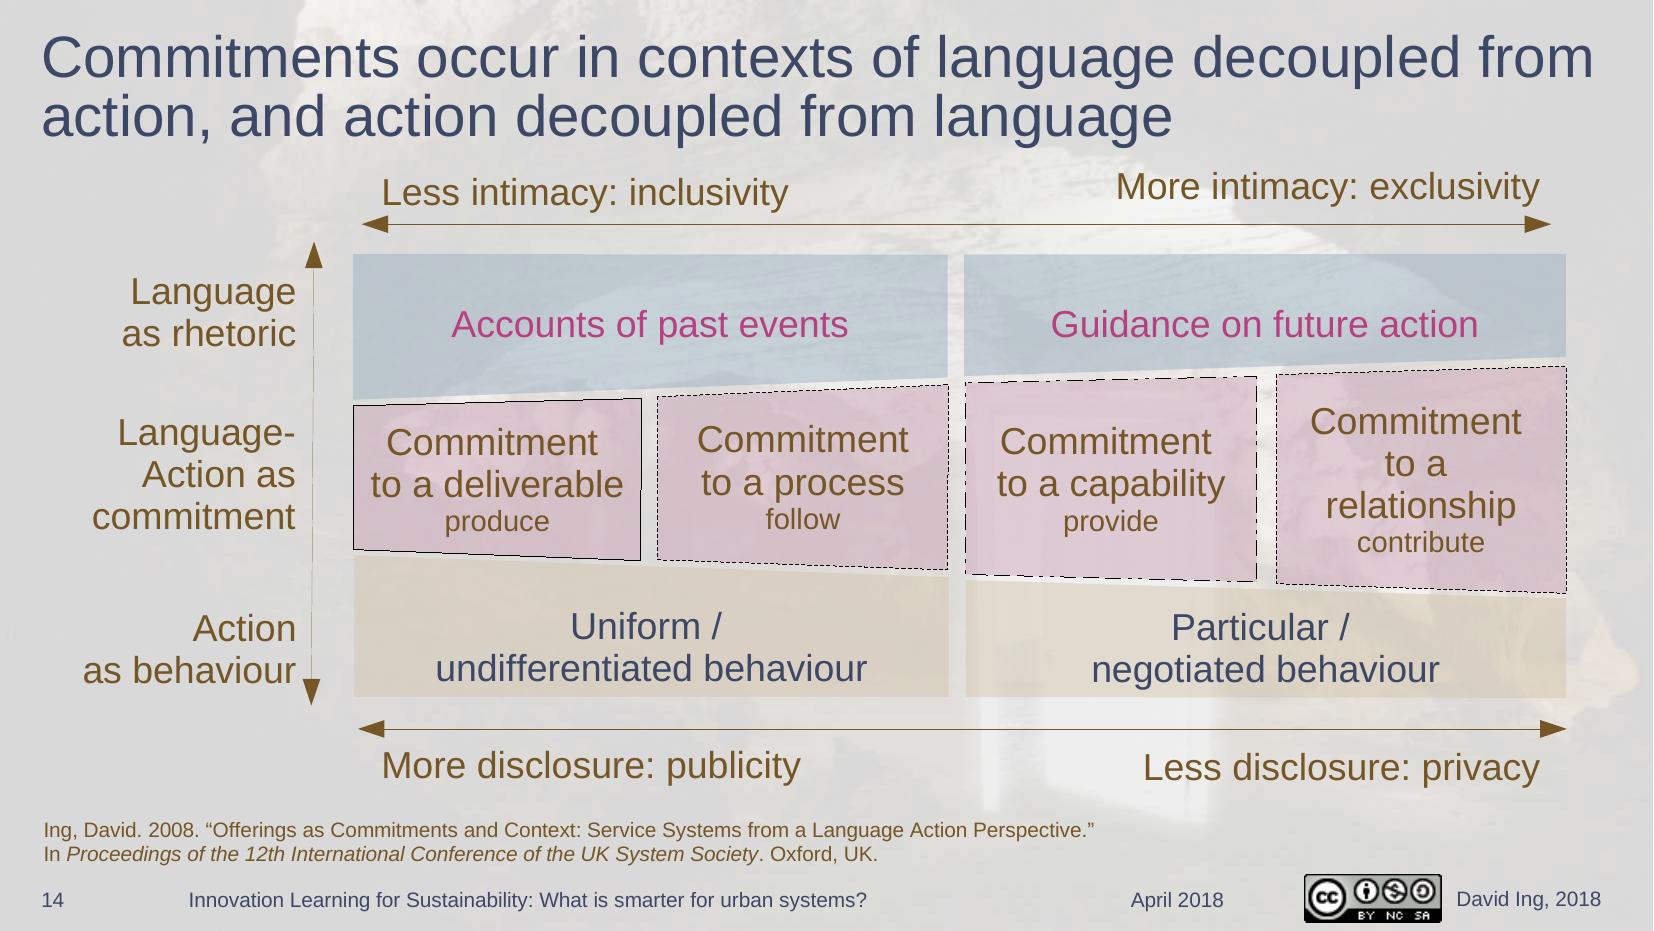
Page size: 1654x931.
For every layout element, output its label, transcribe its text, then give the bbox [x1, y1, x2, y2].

text_box Value-elevating co-creation Providers and customer mutually experience, and then improve [0, 0, 1653, 931]
picture [1304, 874, 1442, 923]
text_box Less disclosure: privacy [1004, 738, 1555, 804]
text_box More intimacy: exclusivity [1017, 154, 1555, 220]
text_box Uniform / undifferentiated behaviour [354, 555, 949, 697]
text_box Less intimacy: inclusivity [366, 159, 997, 225]
text_box Accounts of past events [352, 253, 948, 400]
text_box Ing, David. 2008. “Offerings as Commitments and Context: Service Systems from a Language Action Perspective.” In Proceedings of the 12th International Conference of the UK System Society. Oxford, UK. [43, 818, 1506, 866]
text_box Commitment to a capability provide [965, 376, 1257, 582]
text_box Action as behaviour [26, 592, 312, 706]
text_box Commitment to a relationship contribute [1276, 366, 1567, 594]
text_box More disclosure: publicity [366, 737, 1003, 803]
text_box Commitment to a process follow [657, 384, 949, 570]
title Commitments occur in contexts of language decoupled from action, and action decoupled from language [41, 30, 1613, 173]
text_box Guidance on future action [964, 253, 1566, 377]
text_box Commitment to a deliverable produce [353, 398, 642, 561]
text_box Language as rhetoric [26, 256, 312, 369]
text_box Language-Action as commitment [25, 394, 311, 555]
text_box Particular / negotiated behaviour [965, 579, 1567, 698]
